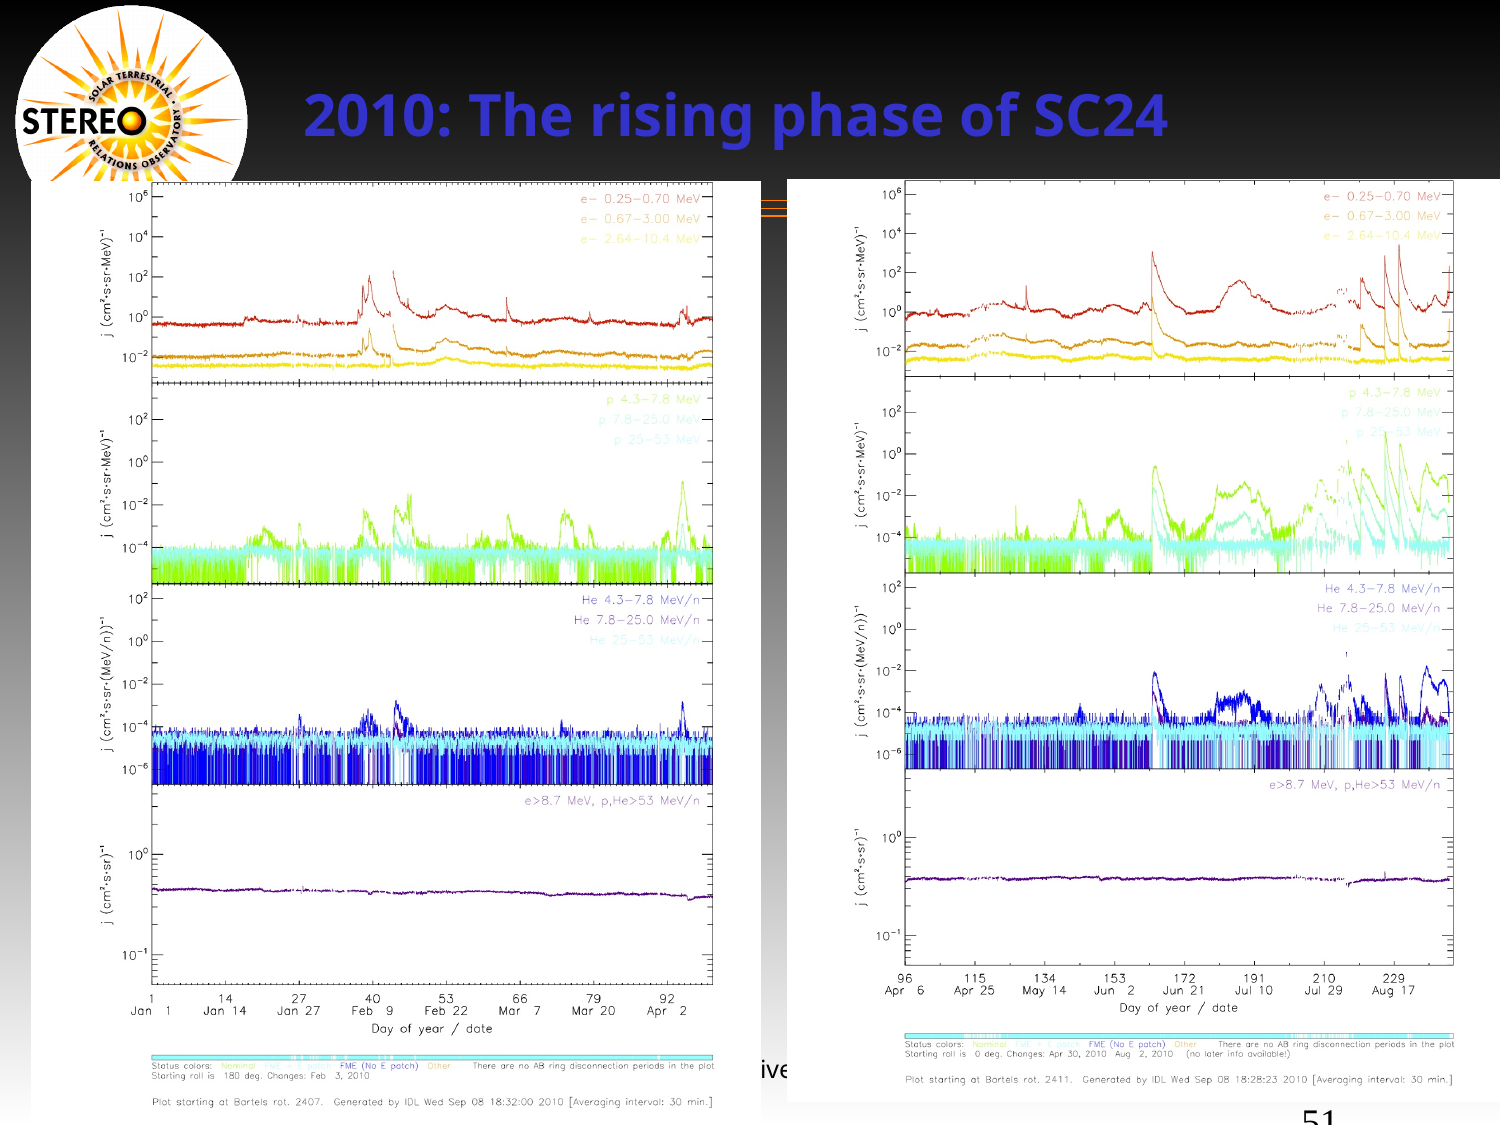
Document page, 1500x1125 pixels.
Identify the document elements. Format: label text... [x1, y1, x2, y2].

title 2010: The rising phase of SC24 [262, 75, 1211, 159]
picture [10, 2, 761, 1125]
picture [787, 179, 1500, 1103]
